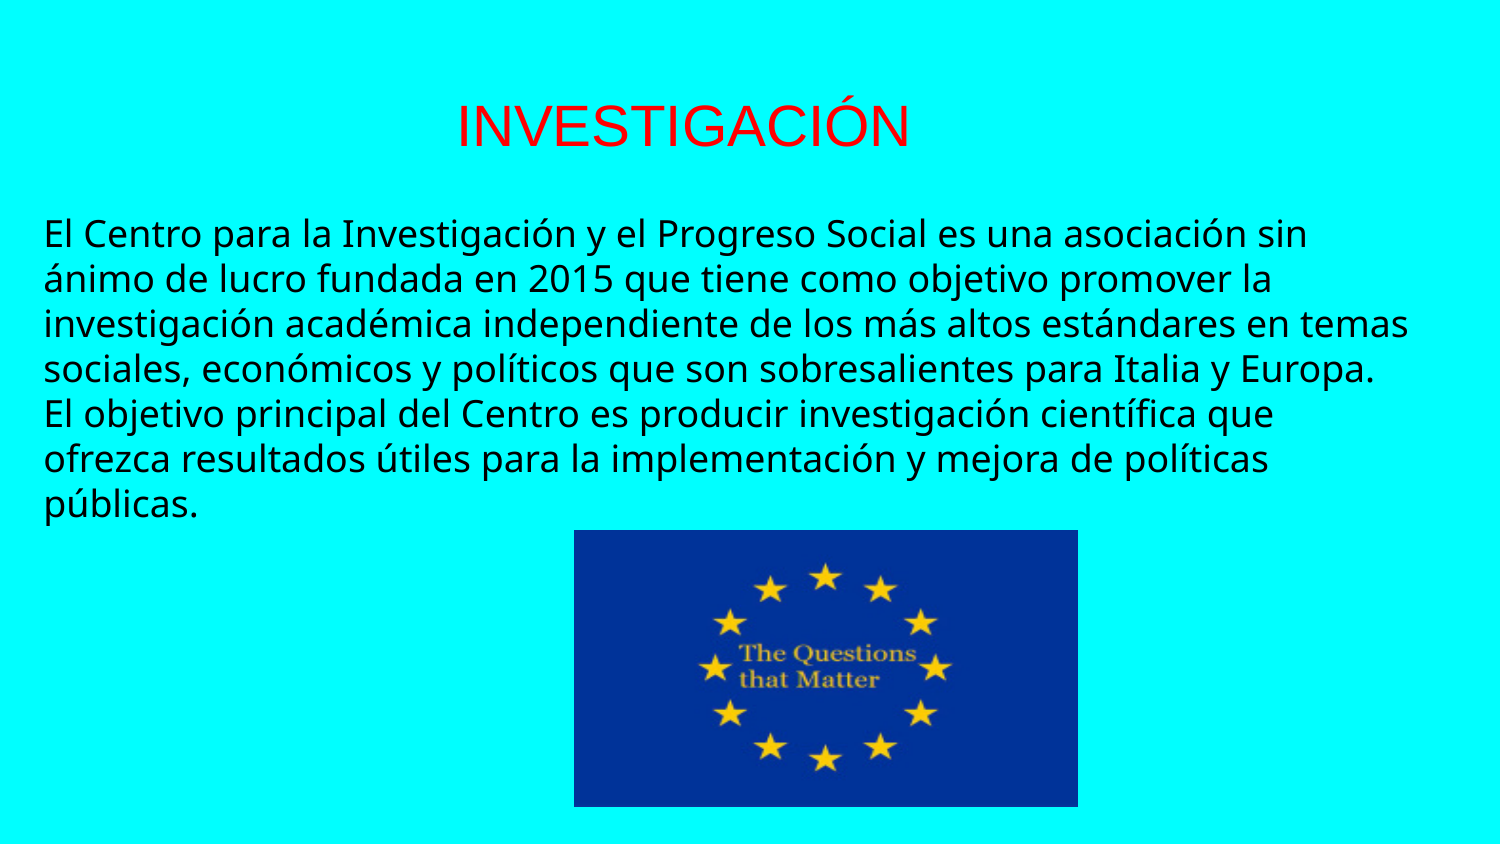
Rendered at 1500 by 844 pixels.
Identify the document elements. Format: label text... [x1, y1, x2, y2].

title INVESTIGACIÓN [51, 72, 1449, 167]
list El Centro para la Investigación y el Progreso Social es una asociación sin ánimo de lucro fundada en 2015 que tiene como objetivo promover la investigación académica independiente de los más altos estándares en temas sociales, económicos y políticos que son sobresalientes para Italia y Europa. El objetivo principal del Centro es producir investigación científica que ofrezca resultados útiles para la implementación y mejora de políticas públicas. [28, 195, 1427, 756]
picture [574, 530, 1078, 807]
